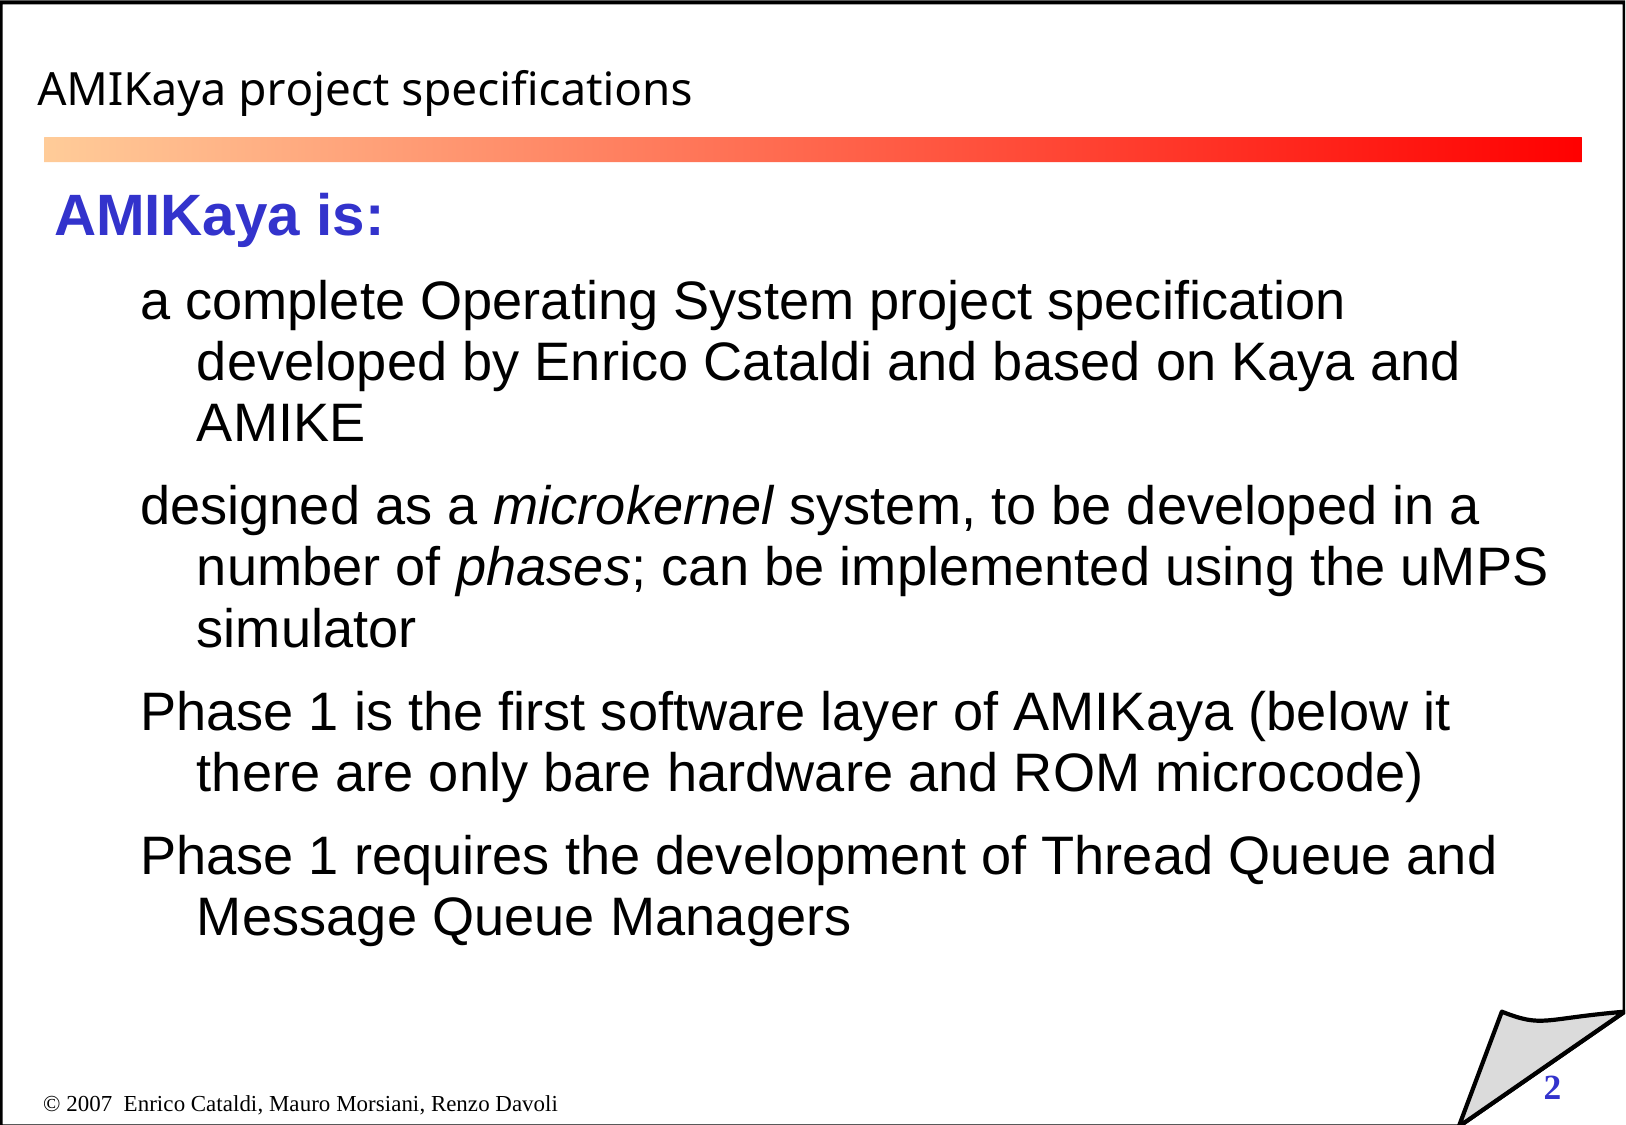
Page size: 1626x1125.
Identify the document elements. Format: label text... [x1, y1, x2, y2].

title AMIKaya project specifications [37, 44, 1587, 131]
list AMIKaya is: a complete Operating System project specification developed by Enrico Cataldi and based on Kaya and AMIKE designed as a microkernel system, to be developed in a number of phases; can be implemented using the uMPS simulator Phase 1 is the first software layer of AMIKaya (below it there are only bare hardware and ROM microcode) Phase 1 requires the development of Thread Queue and Message Queue Managers [54, 187, 1571, 996]
